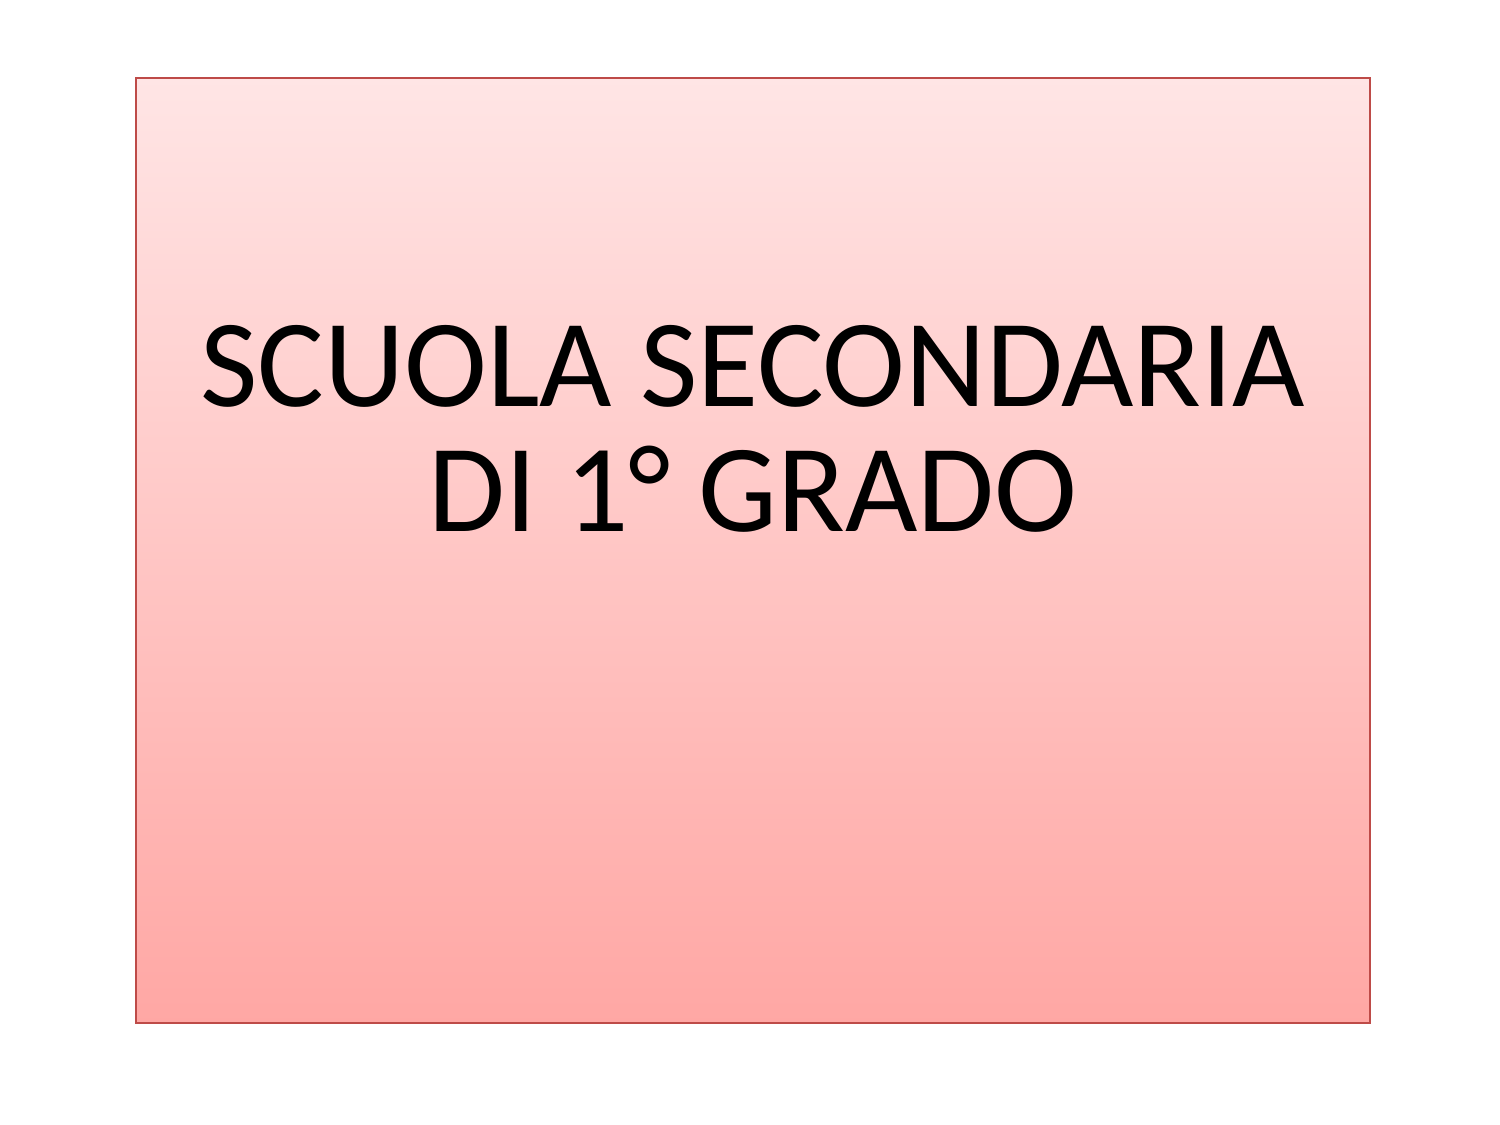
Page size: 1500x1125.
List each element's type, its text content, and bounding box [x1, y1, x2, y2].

text_box SCUOLA SECONDARIA DI 1° GRADO [135, 78, 1371, 1024]
